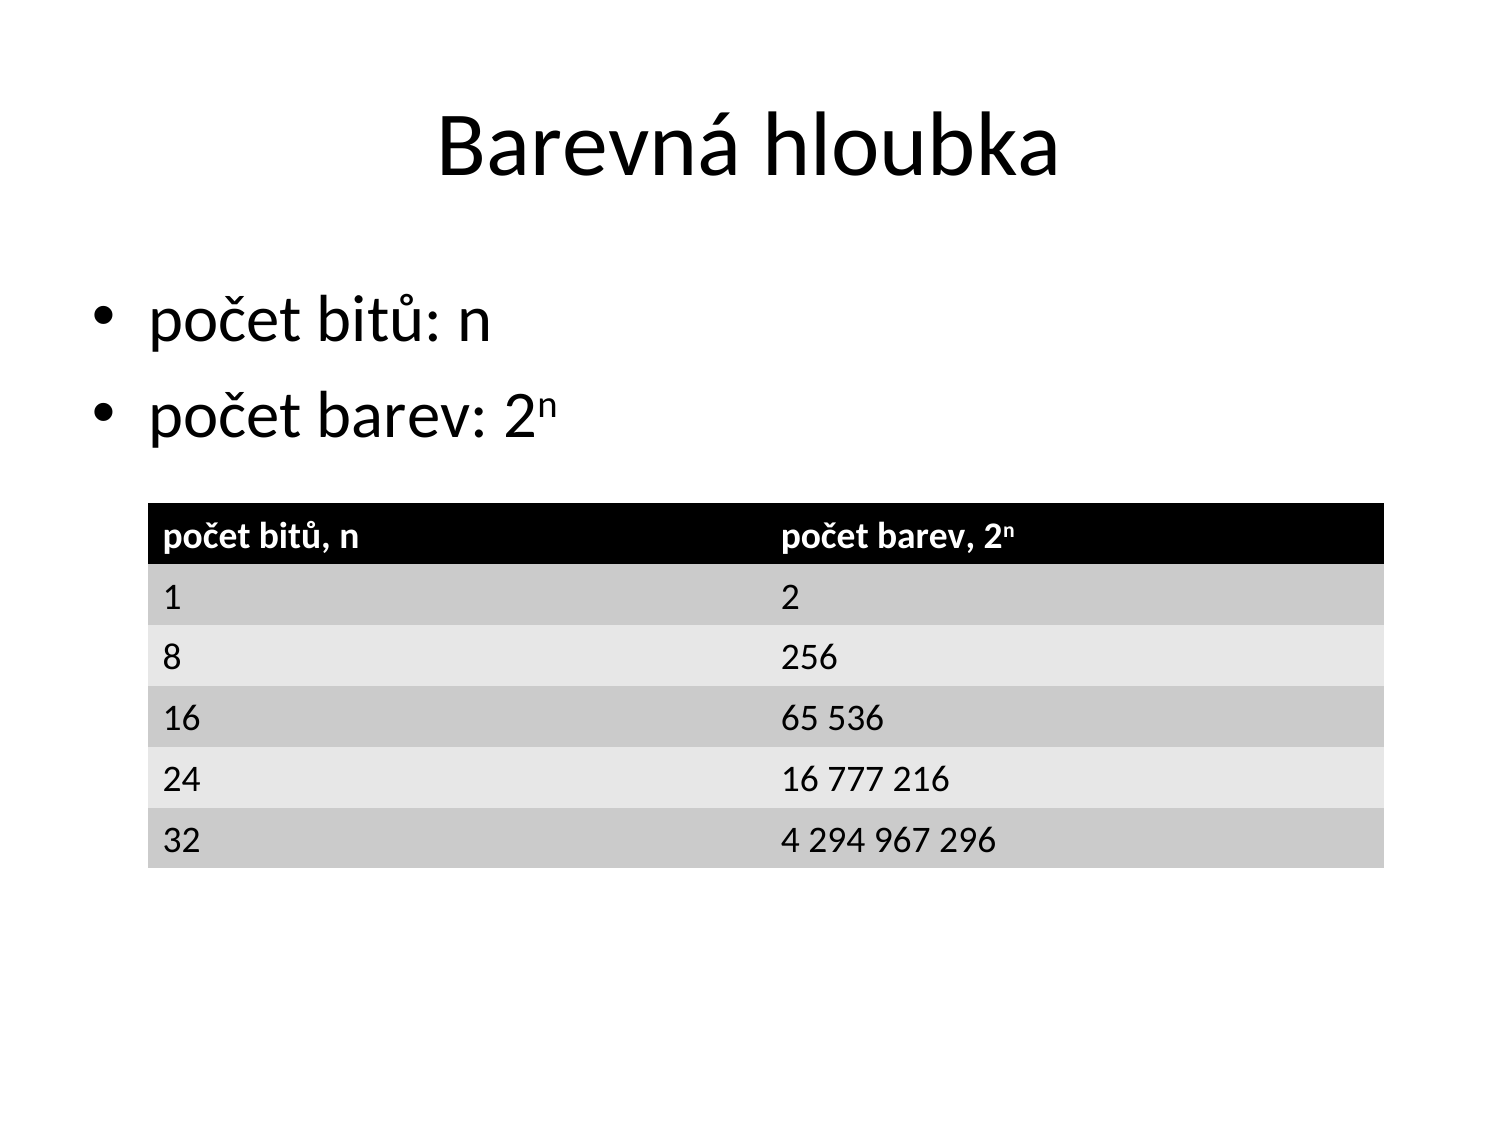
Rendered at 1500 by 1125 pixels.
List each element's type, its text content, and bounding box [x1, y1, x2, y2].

table_cell 1 [148, 564, 766, 625]
list počet bitů: n počet barev: 2n [76, 267, 1427, 1010]
table_header počet bitů, n [148, 503, 766, 564]
table_cell 16 777 216 [766, 747, 1384, 808]
table_cell 16 [148, 686, 766, 747]
table_header počet barev, 2n [766, 503, 1384, 564]
table_cell 65 536 [766, 686, 1384, 747]
table_cell 24 [148, 747, 766, 808]
table_cell 2 [766, 564, 1384, 625]
table_cell 256 [766, 625, 1384, 686]
table_cell 32 [148, 808, 766, 868]
title Barevná hloubka [75, 45, 1426, 233]
table_cell 8 [148, 625, 766, 686]
table_cell 4 294 967 296 [766, 808, 1384, 868]
